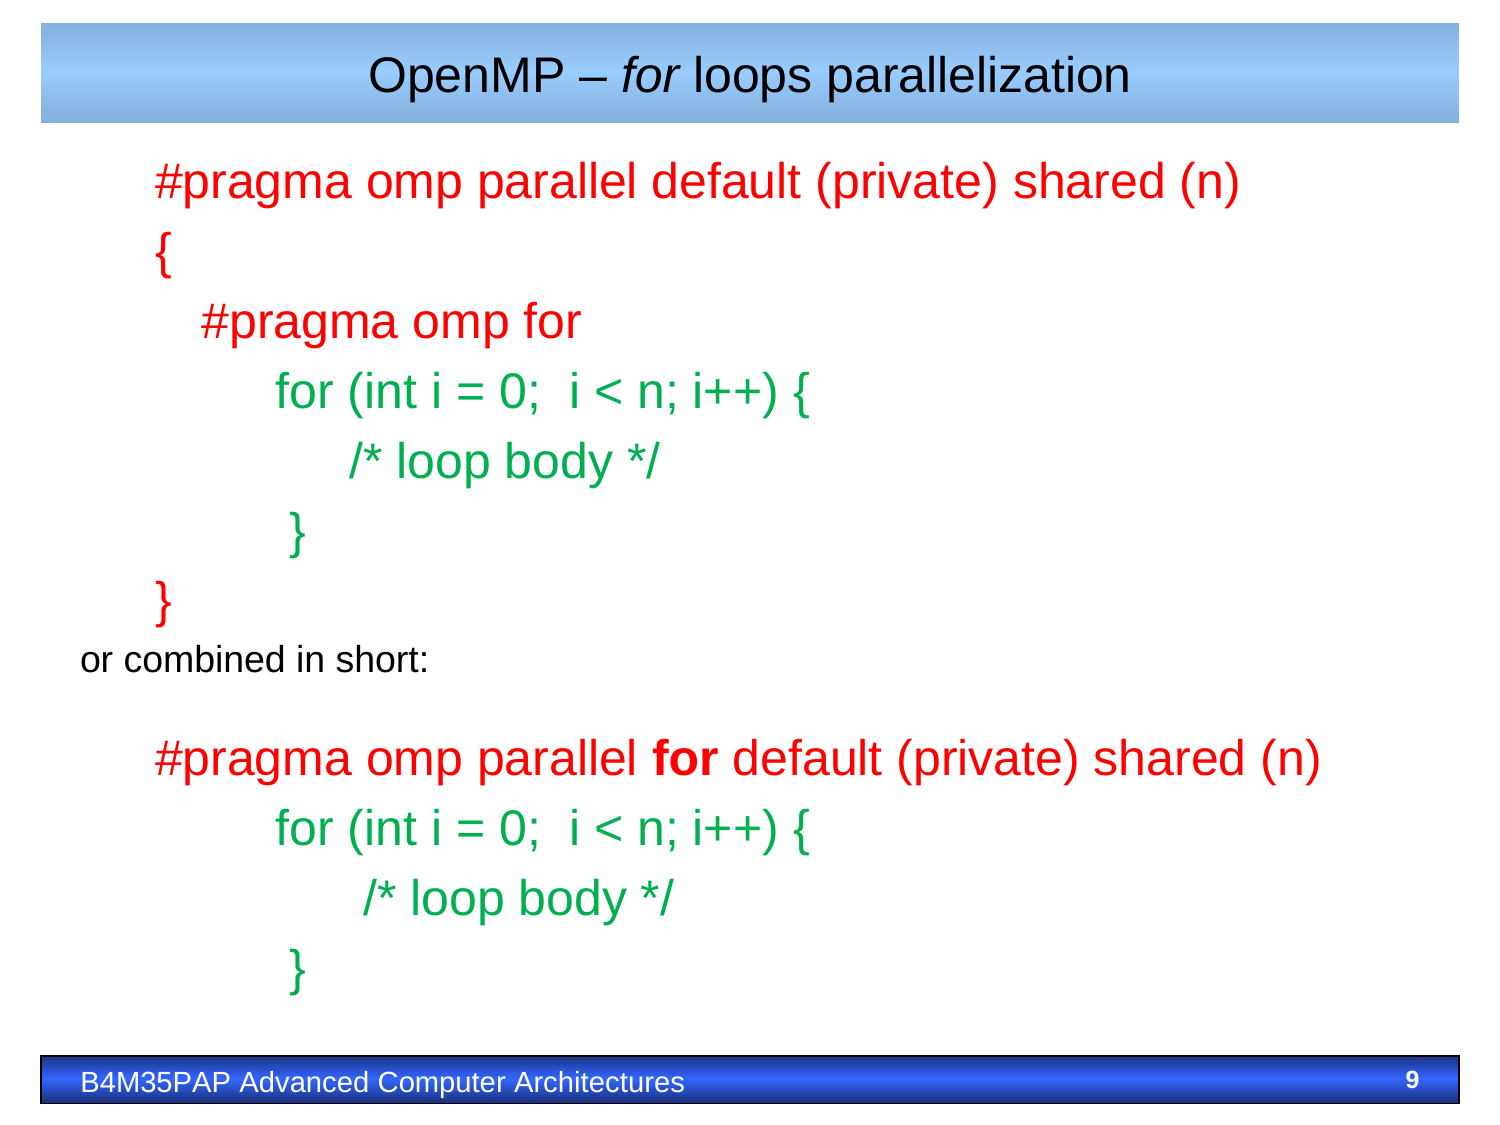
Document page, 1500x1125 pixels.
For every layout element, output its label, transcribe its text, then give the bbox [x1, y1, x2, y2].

list #pragma omp parallel default (private) shared (n) { #pragma omp for for (int i = 0; i < n; i++) { /* loop body */ } } or combined in short: #pragma omp parallel for default (private) shared (n) for (int i = 0; i < n; i++) { /* loop body */ } [64, 140, 1436, 968]
title OpenMP – for loops parallelization [41, 23, 1459, 123]
